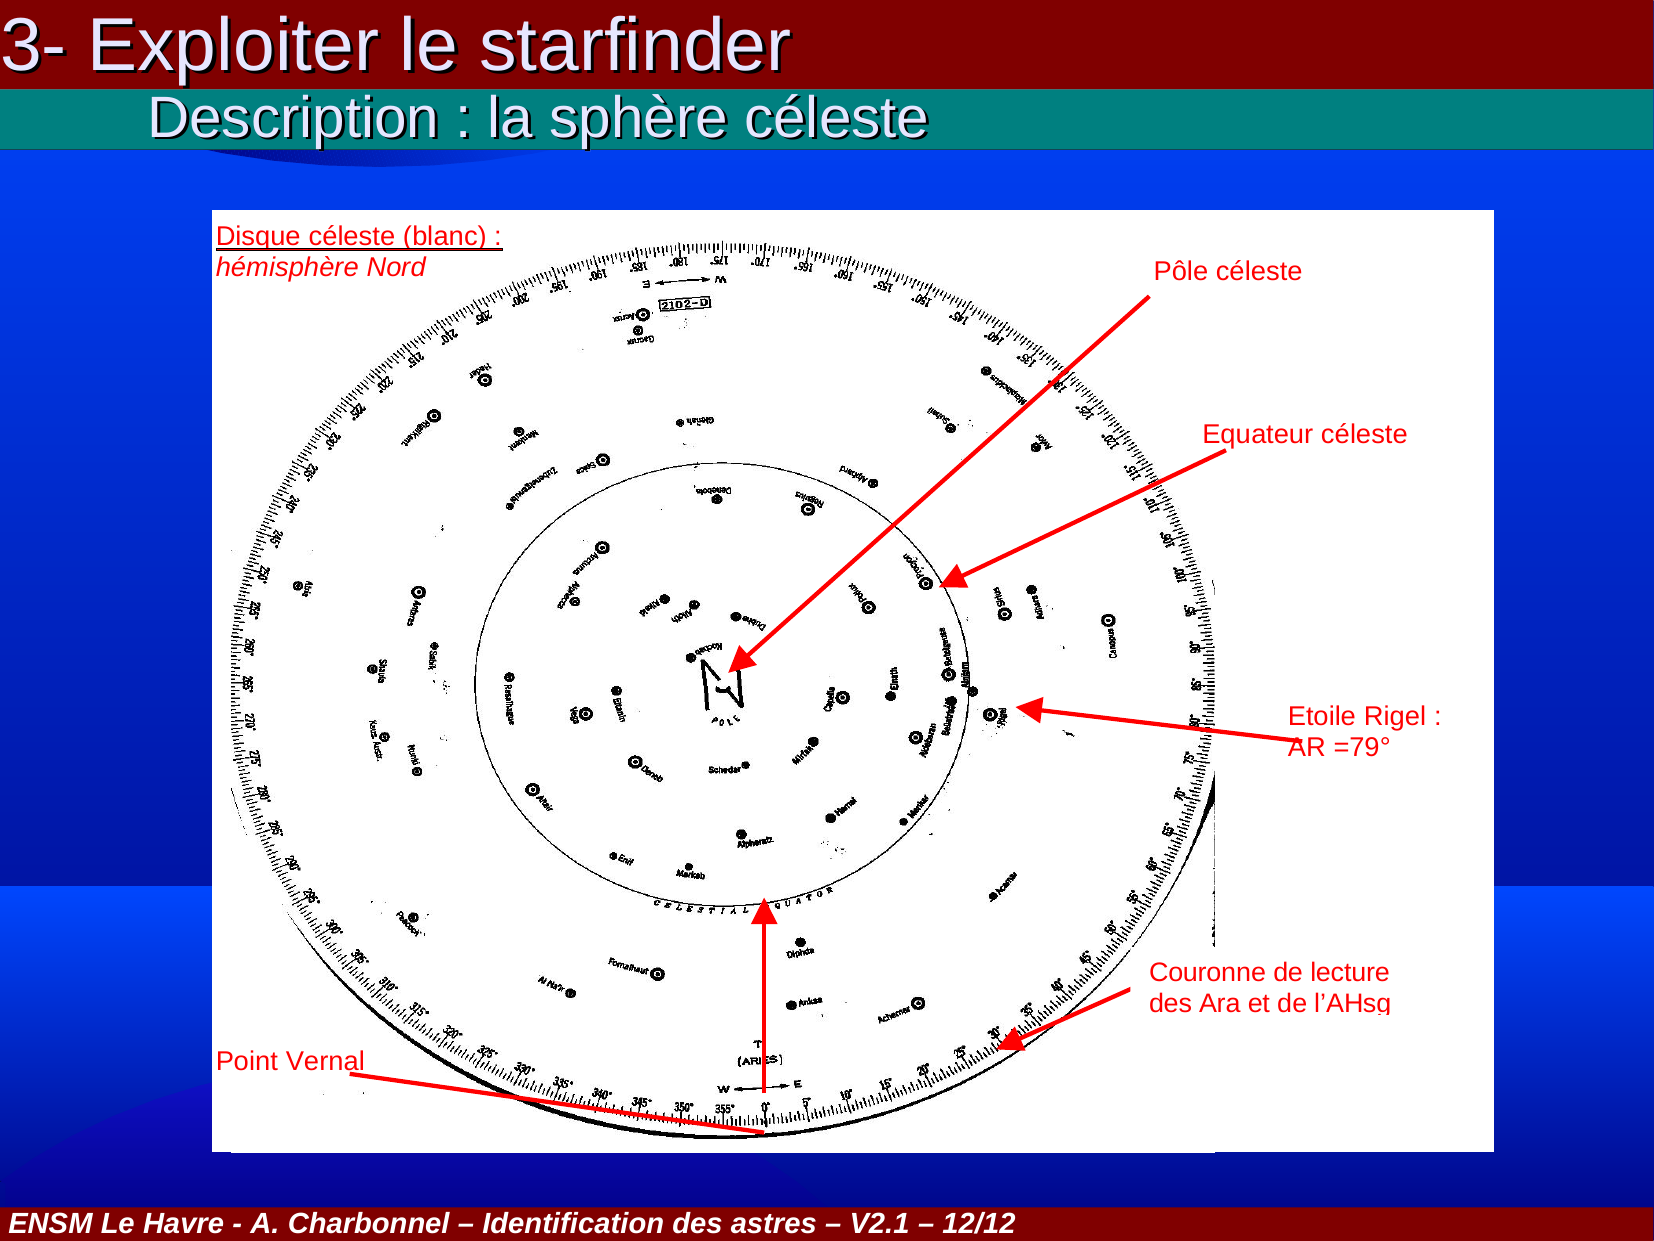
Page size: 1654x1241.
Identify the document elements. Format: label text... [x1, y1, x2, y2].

title Description : la sphère céleste [0, 90, 1654, 150]
picture [211, 210, 1495, 1153]
text_box ENSM Le Havre - A. Charbonnel – Identification des astres – V2.1 – 12/12 [0, 1207, 1654, 1241]
title 3- Exploiter le starfinder [0, 0, 1654, 89]
